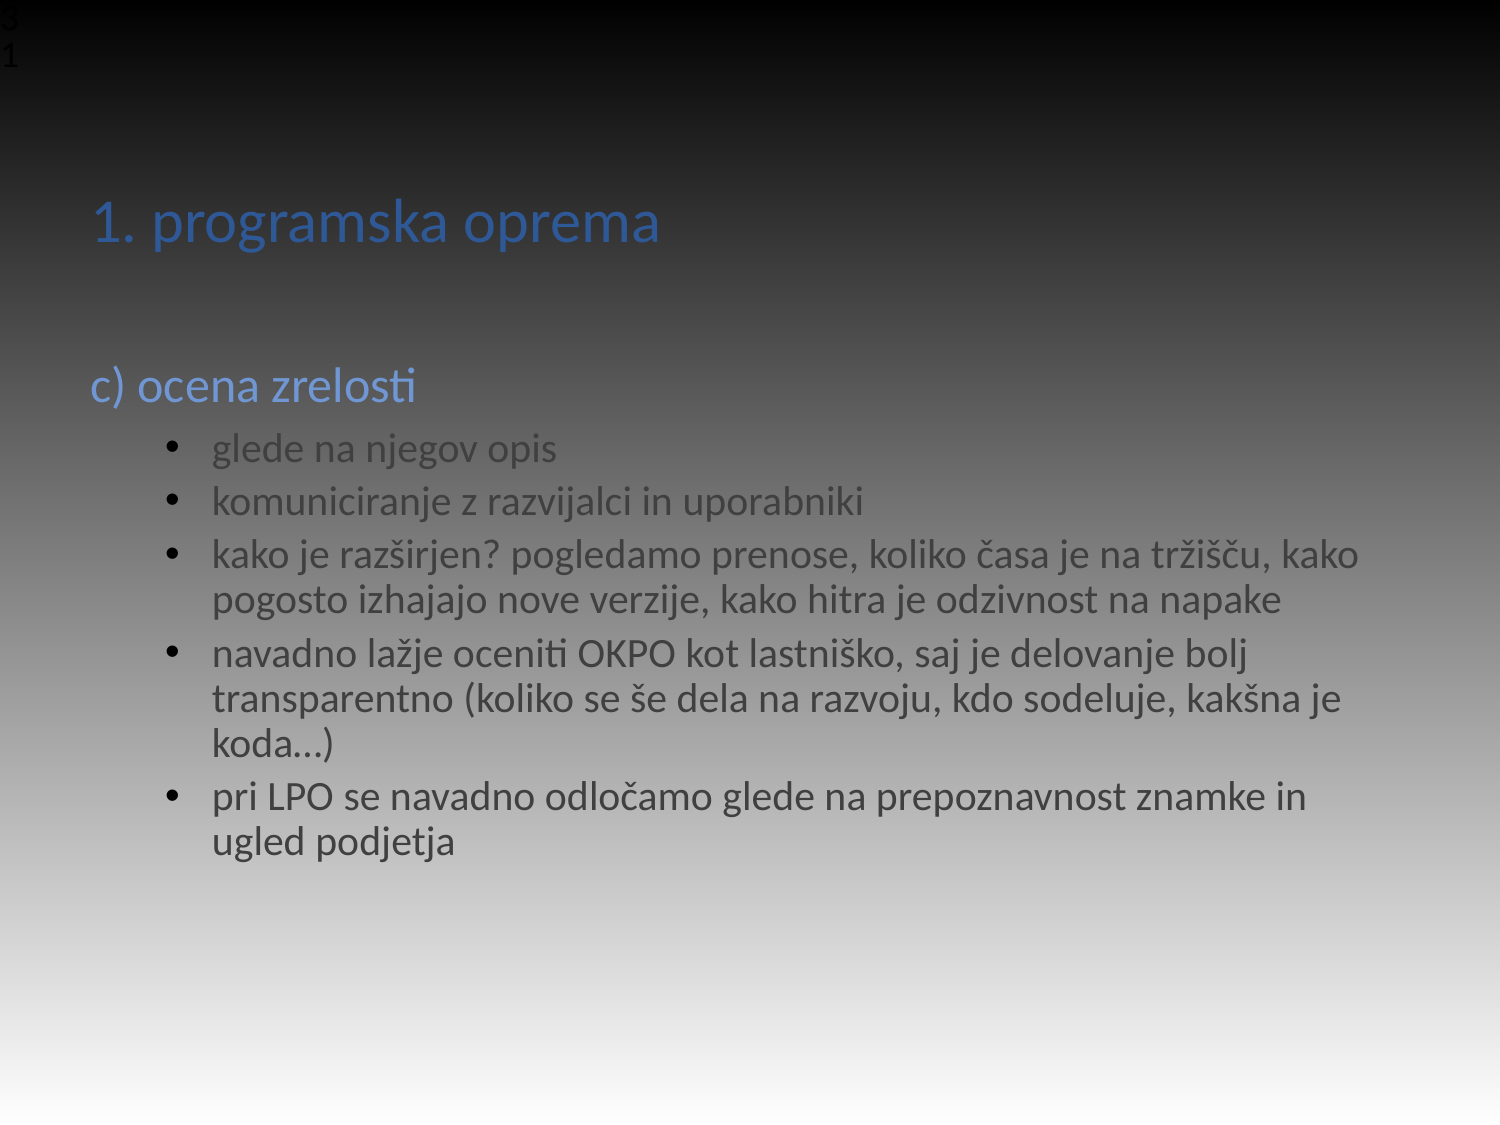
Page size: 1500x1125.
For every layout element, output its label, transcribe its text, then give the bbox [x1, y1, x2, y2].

list c) ocena zrelosti glede na njegov opis komuniciranje z razvijalci in uporabniki kako je razširjen? pogledamo prenose, koliko časa je na tržišču, kako pogosto izhajajo nove verzije, kako hitra je odzivnost na napake navadno lažje oceniti OKPO kot lastniško, saj je delovanje bolj transparentno (koliko se še dela na razvoju, kdo sodeluje, kakšna je koda…) pri LPO se navadno odločamo glede na prepoznavnost znamke in ugled podjetja [75, 262, 1425, 1005]
title 1. programska oprema [75, 0, 1425, 262]
